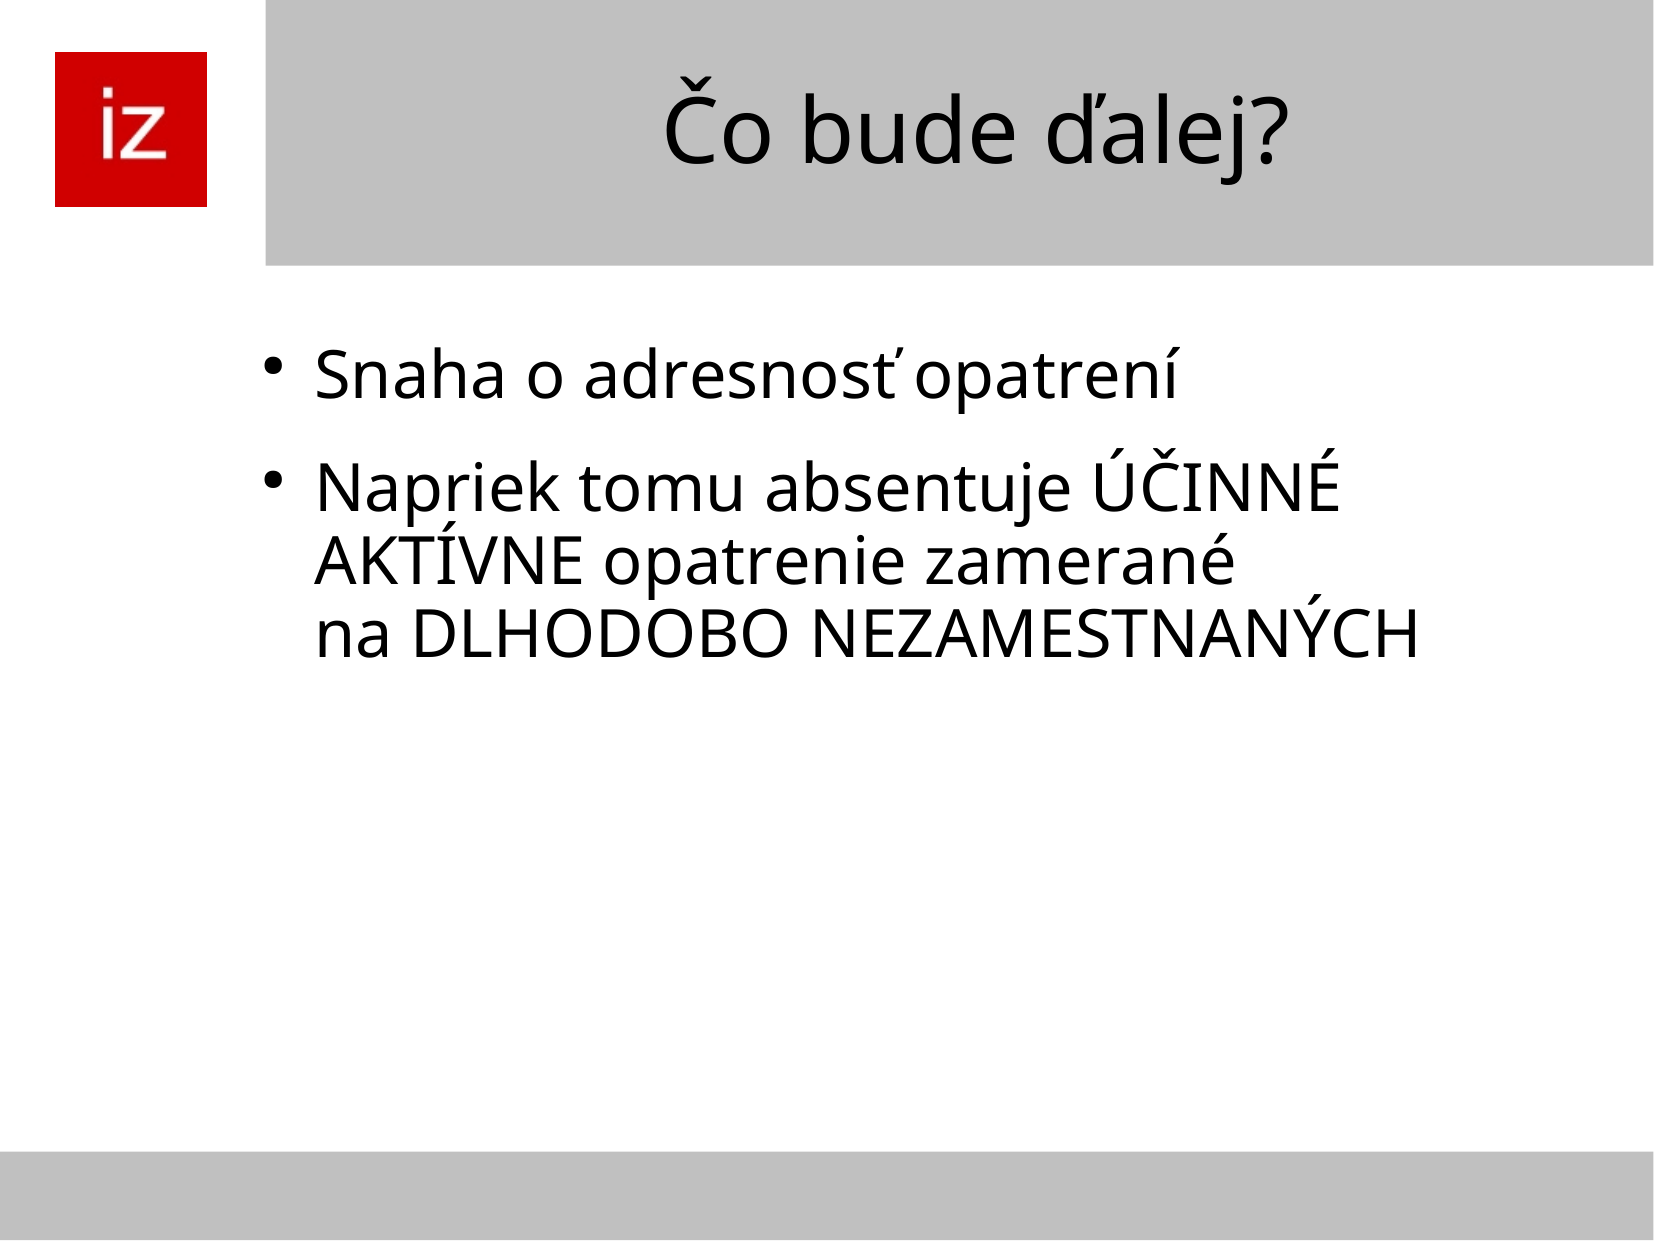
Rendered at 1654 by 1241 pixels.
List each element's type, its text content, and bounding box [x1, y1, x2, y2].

picture [55, 52, 207, 207]
title Čo bude ďalej? [295, 2, 1625, 265]
list Snaha o adresnosť opatrení Napriek tomu absentuje ÚČINNÉ AKTÍVNE opatrenie zamerané na DLHODOBO NEZAMESTNANÝCH [147, 340, 1559, 1241]
